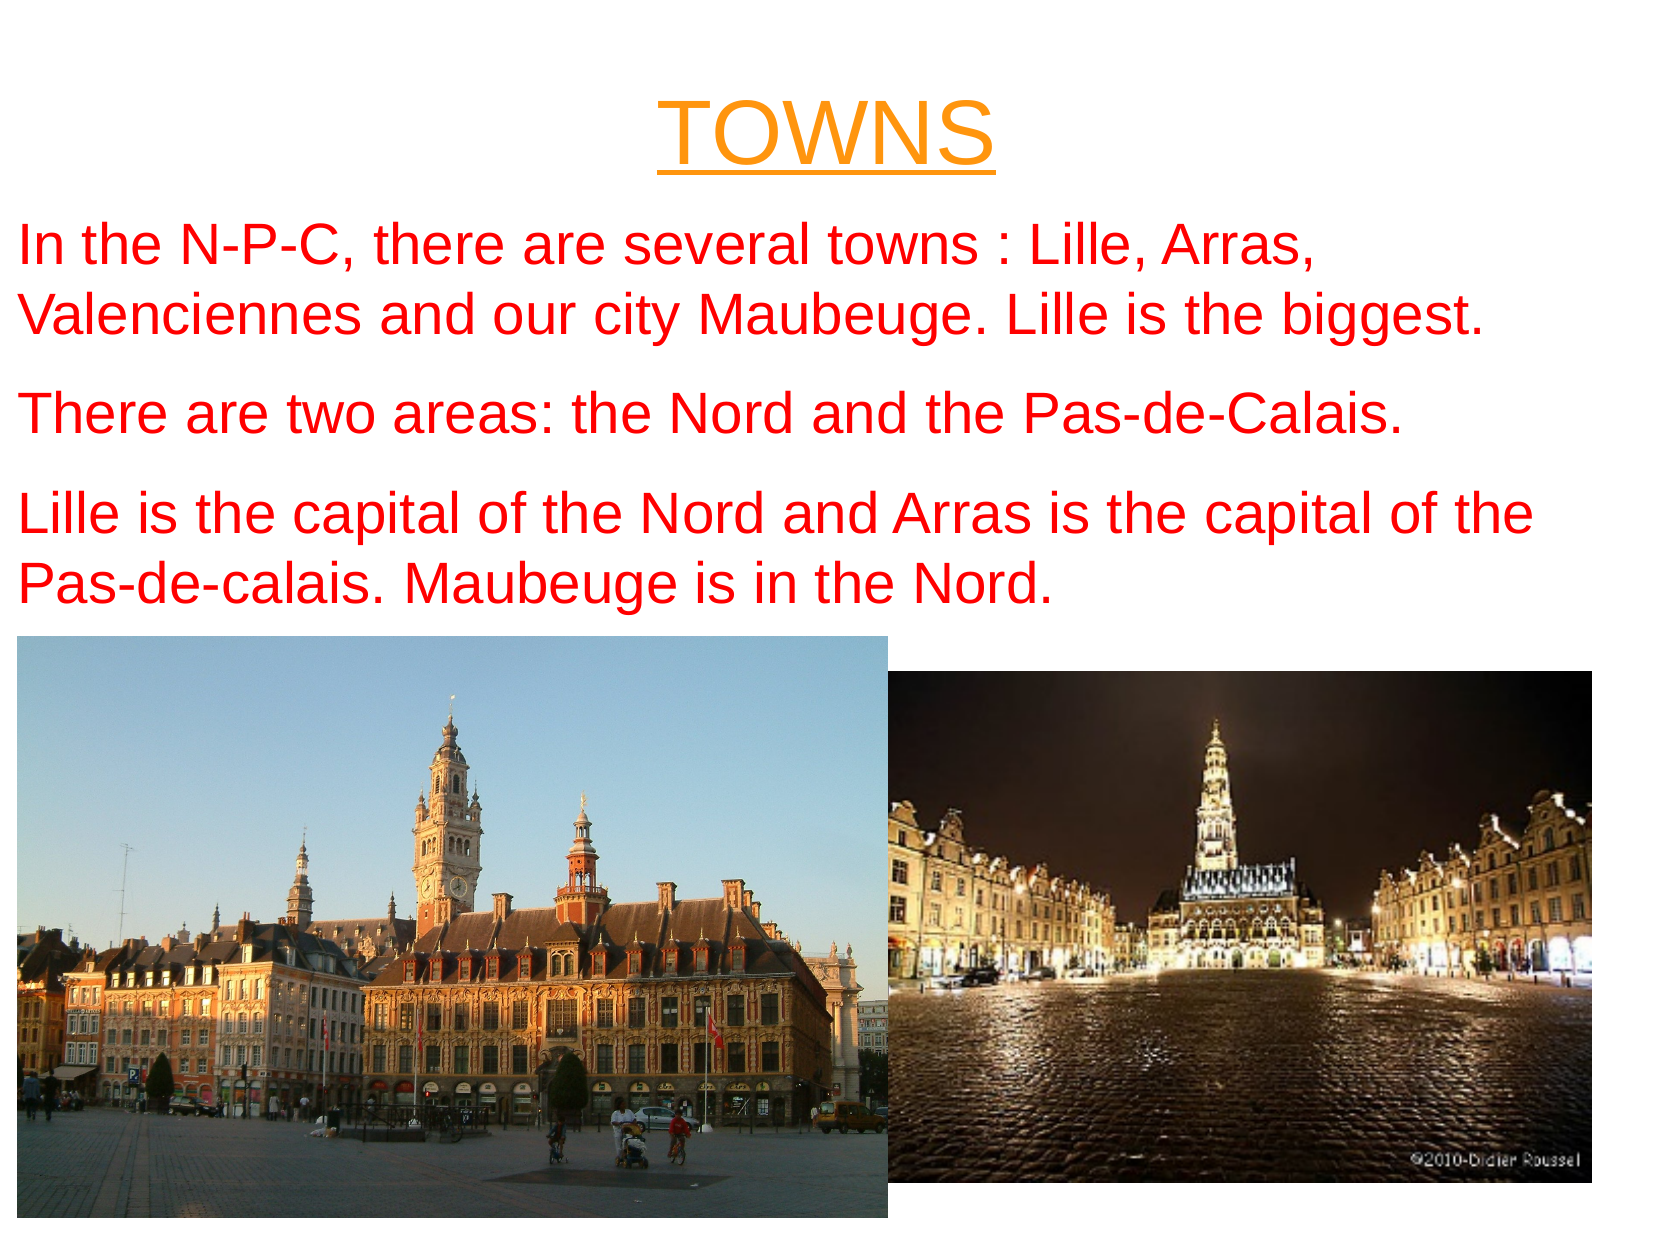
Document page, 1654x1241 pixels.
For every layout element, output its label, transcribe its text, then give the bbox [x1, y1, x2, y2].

picture [17, 636, 1592, 1218]
title TOWNS [82, 24, 1571, 206]
list In the N-P-C, there are several towns : Lille, Arras, Valenciennes and our city Maubeuge. Lille is the biggest. There are two areas: the Nord and the Pas-de-Calais. Lille is the capital of the Nord and Arras is the capital of the Pas-de-calais. Maubeuge is in the Nord. [17, 206, 1623, 637]
